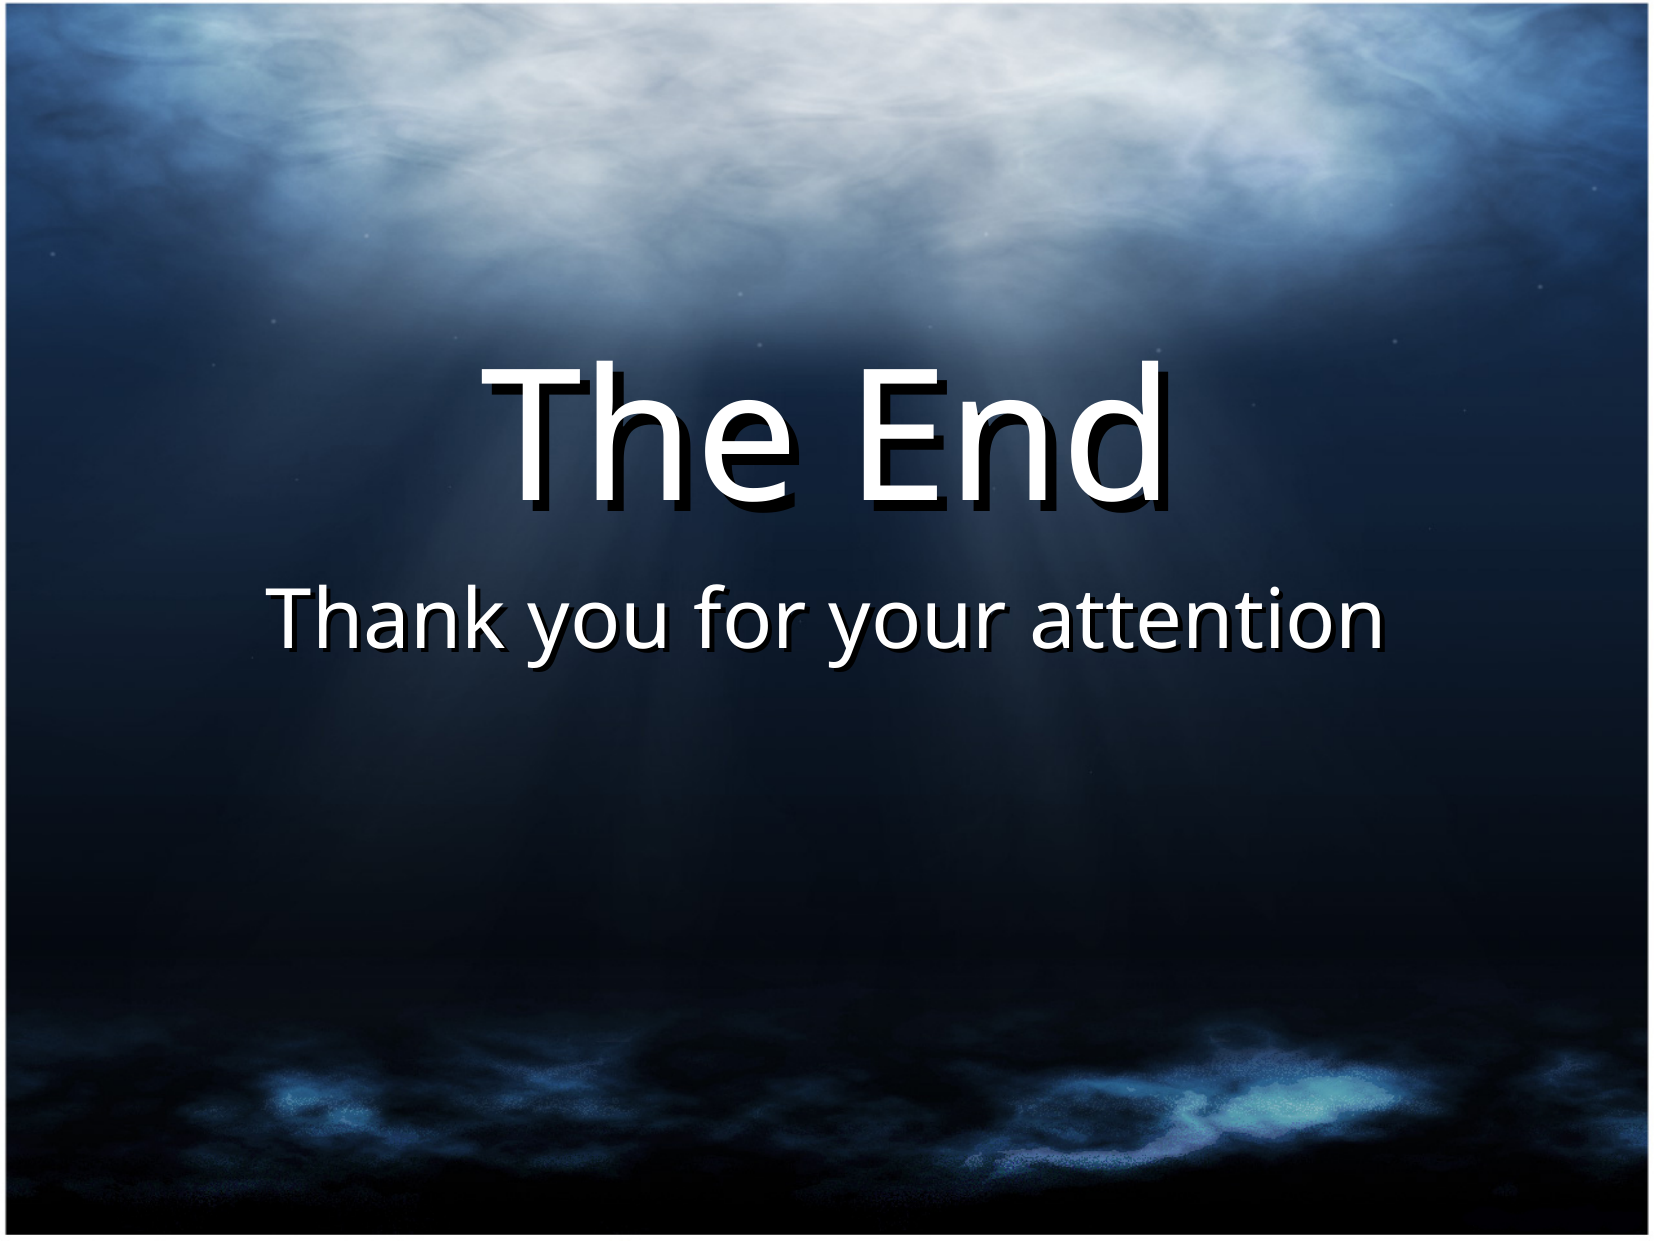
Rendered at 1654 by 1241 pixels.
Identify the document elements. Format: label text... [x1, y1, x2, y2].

list The End Thank you for your attention [0, 324, 1654, 834]
picture [0, 834, 1654, 1241]
picture [0, 0, 1654, 324]
